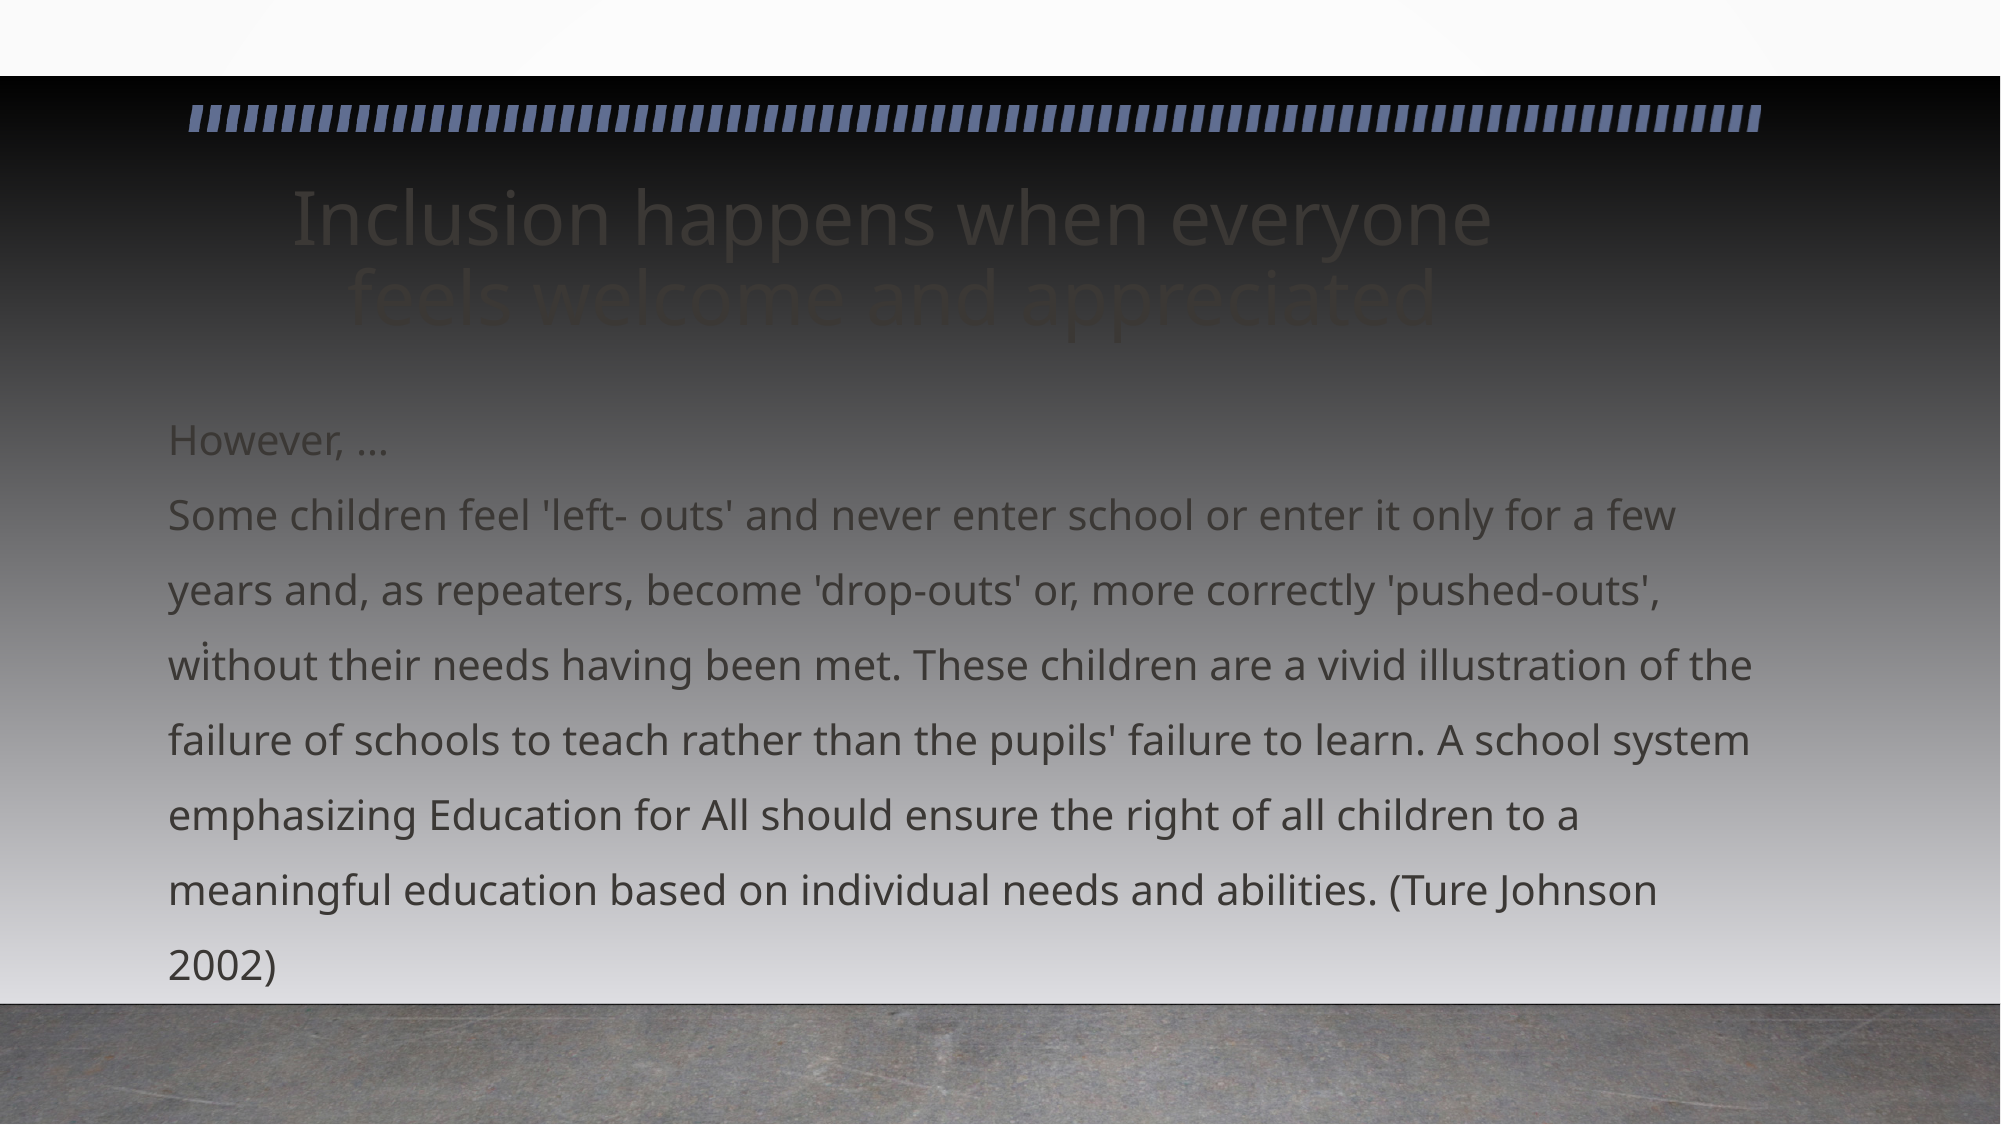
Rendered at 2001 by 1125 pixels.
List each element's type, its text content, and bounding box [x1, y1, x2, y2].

text_box However, … Some children feel 'left- outs' and never enter school or enter it only for a few years and, as repeaters, become 'drop-outs' or, more correctly 'pushed-outs', without their needs having been met. These children are a vivid illustration of the failure of schools to teach rather than the pupils' failure to learn. A school system emphasizing Education for All should ensure the right of all children to a meaningful education based on individual needs and abilities. (Ture Johnson 2002) [152, 381, 1782, 918]
title Inclusion happens when everyone feels welcome and appreciated [185, 171, 1602, 343]
